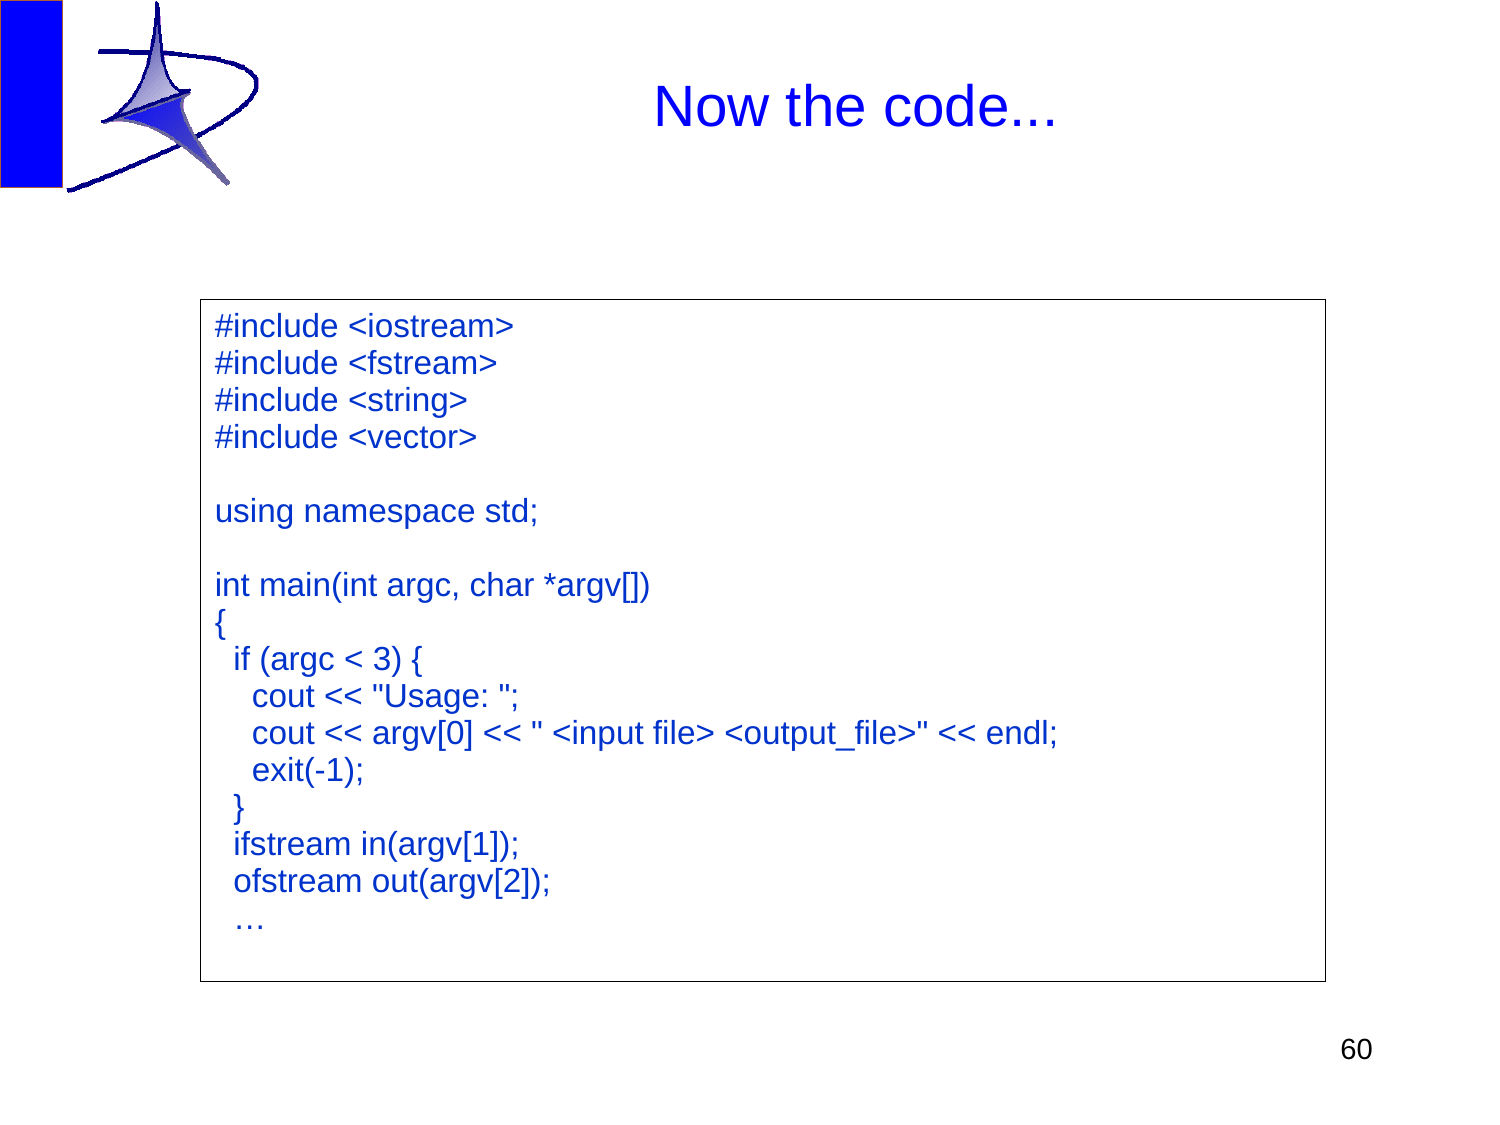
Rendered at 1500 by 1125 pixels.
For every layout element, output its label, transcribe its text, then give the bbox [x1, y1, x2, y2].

picture [62, 0, 263, 197]
title Now the code... [262, 24, 1450, 188]
text_box #include <iostream> #include <fstream> #include <string> #include <vector> using namespace std; int main(int argc, char *argv[]) { if (argc < 3) { cout << "Usage: "; cout << argv[0] << " <input file> <output_file>" << endl; exit(-1); } ifstream in(argv[1]); ofstream out(argv[2]); … [200, 299, 1326, 982]
